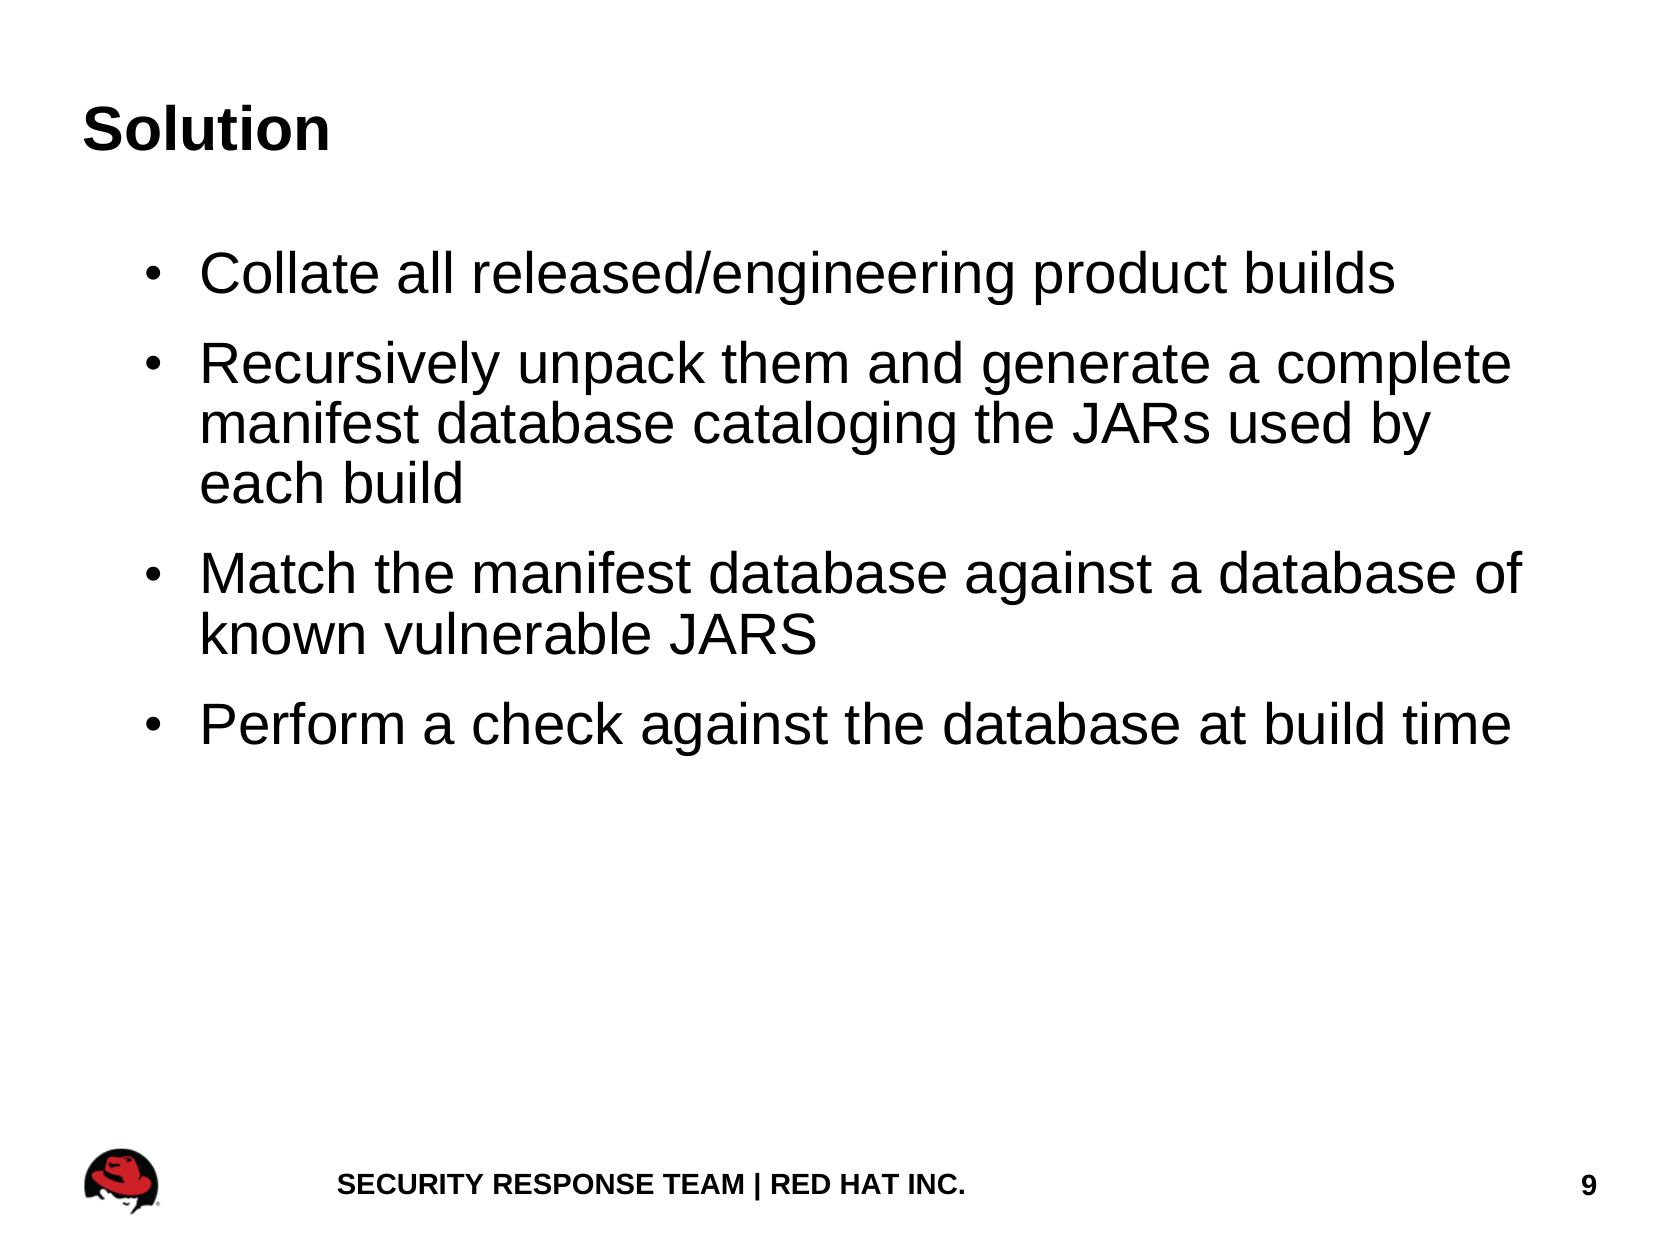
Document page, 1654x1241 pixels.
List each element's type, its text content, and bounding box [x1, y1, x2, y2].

picture [83, 1146, 166, 1224]
list Collate all released/engineering product builds Recursively unpack them and generate a complete manifest database cataloging the JARs used by each build Match the manifest database against a database of known vulnerable JARS Perform a check against the database at build time [86, 244, 1575, 965]
title Solution [82, 37, 1571, 225]
